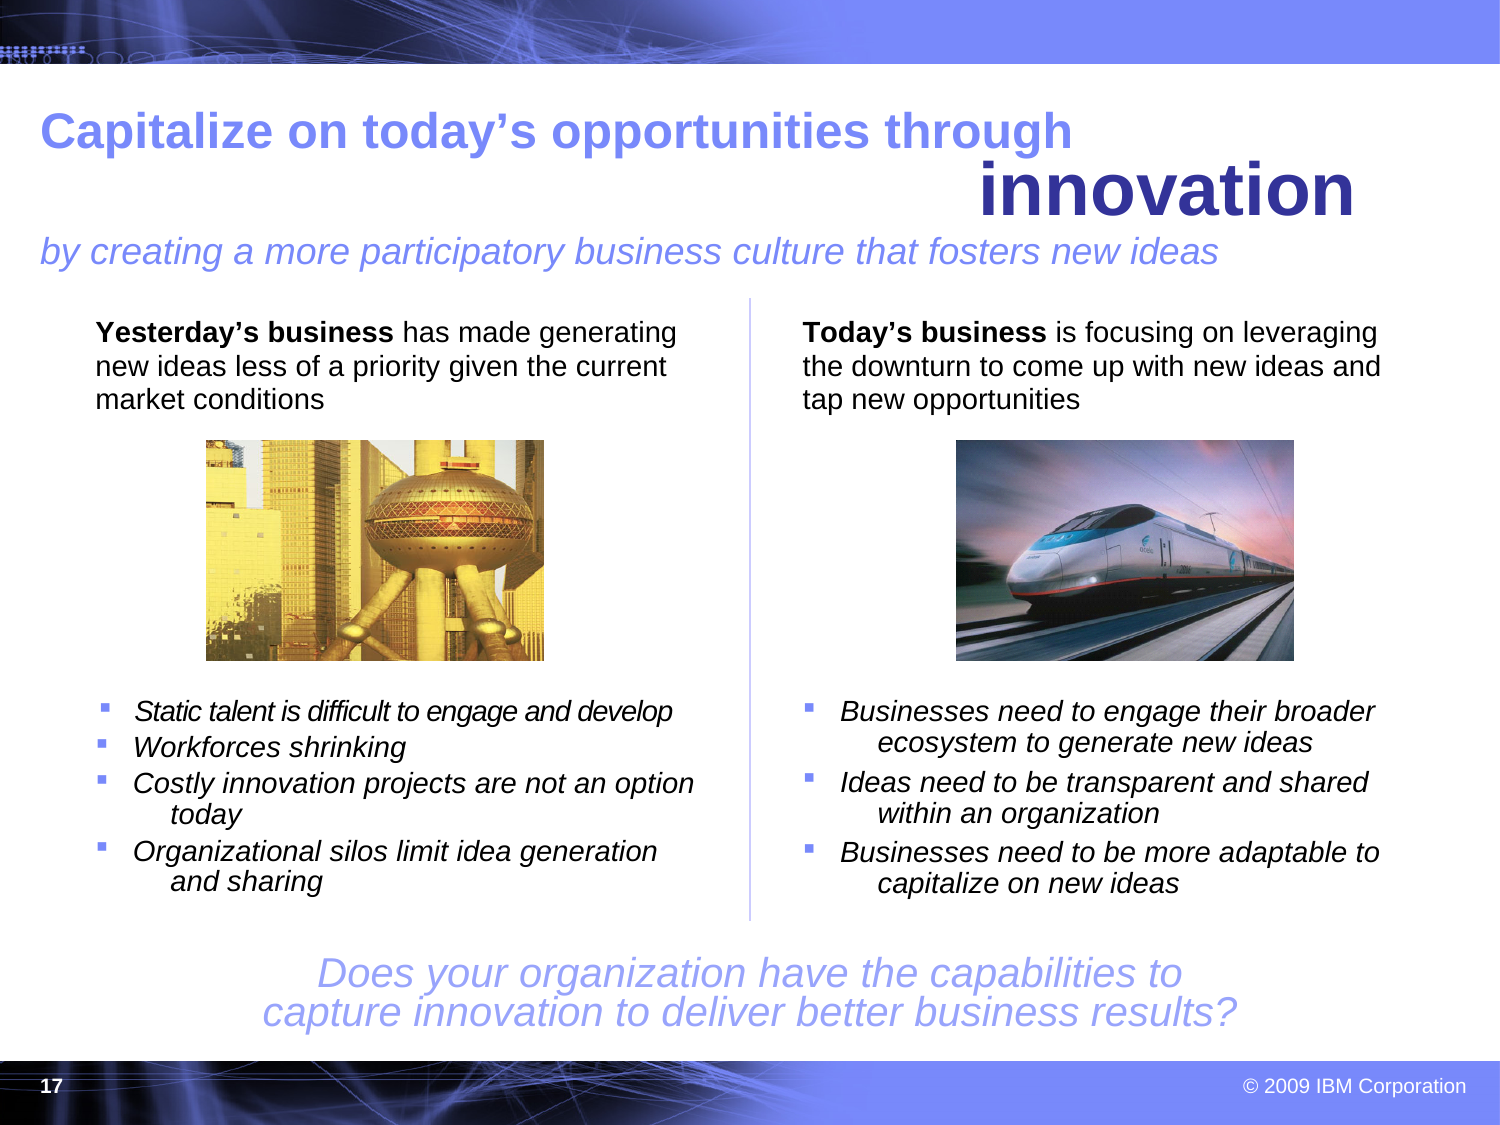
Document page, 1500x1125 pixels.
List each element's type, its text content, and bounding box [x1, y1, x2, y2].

text_box Yesterday’s business has made generating new ideas less of a priority given the current market conditions [80, 307, 731, 424]
list Static talent is difficult to engage and develop Workforces shrinking Costly innovation projects are not an option today Organizational silos limit idea generation and sharing [80, 689, 751, 973]
text_box Does your organization have the capabilities to capture innovation to deliver better business results? [89, 947, 1412, 1053]
text_box Today’s business is focusing on leveraging the downturn to come up with new ideas and tap new opportunities [787, 307, 1436, 424]
picture [0, 1061, 1500, 1125]
title Capitalize on today’s opportunities through innovation by creating a more participatory business culture that fosters new ideas [25, 103, 1436, 325]
picture [0, 0, 1500, 64]
picture [956, 440, 1294, 661]
list Businesses need to engage their broader ecosystem to generate new ideas Ideas need to be transparent and shared within an organization Businesses need to be more adaptable to capitalize on new ideas [787, 689, 1434, 973]
picture [206, 440, 544, 661]
